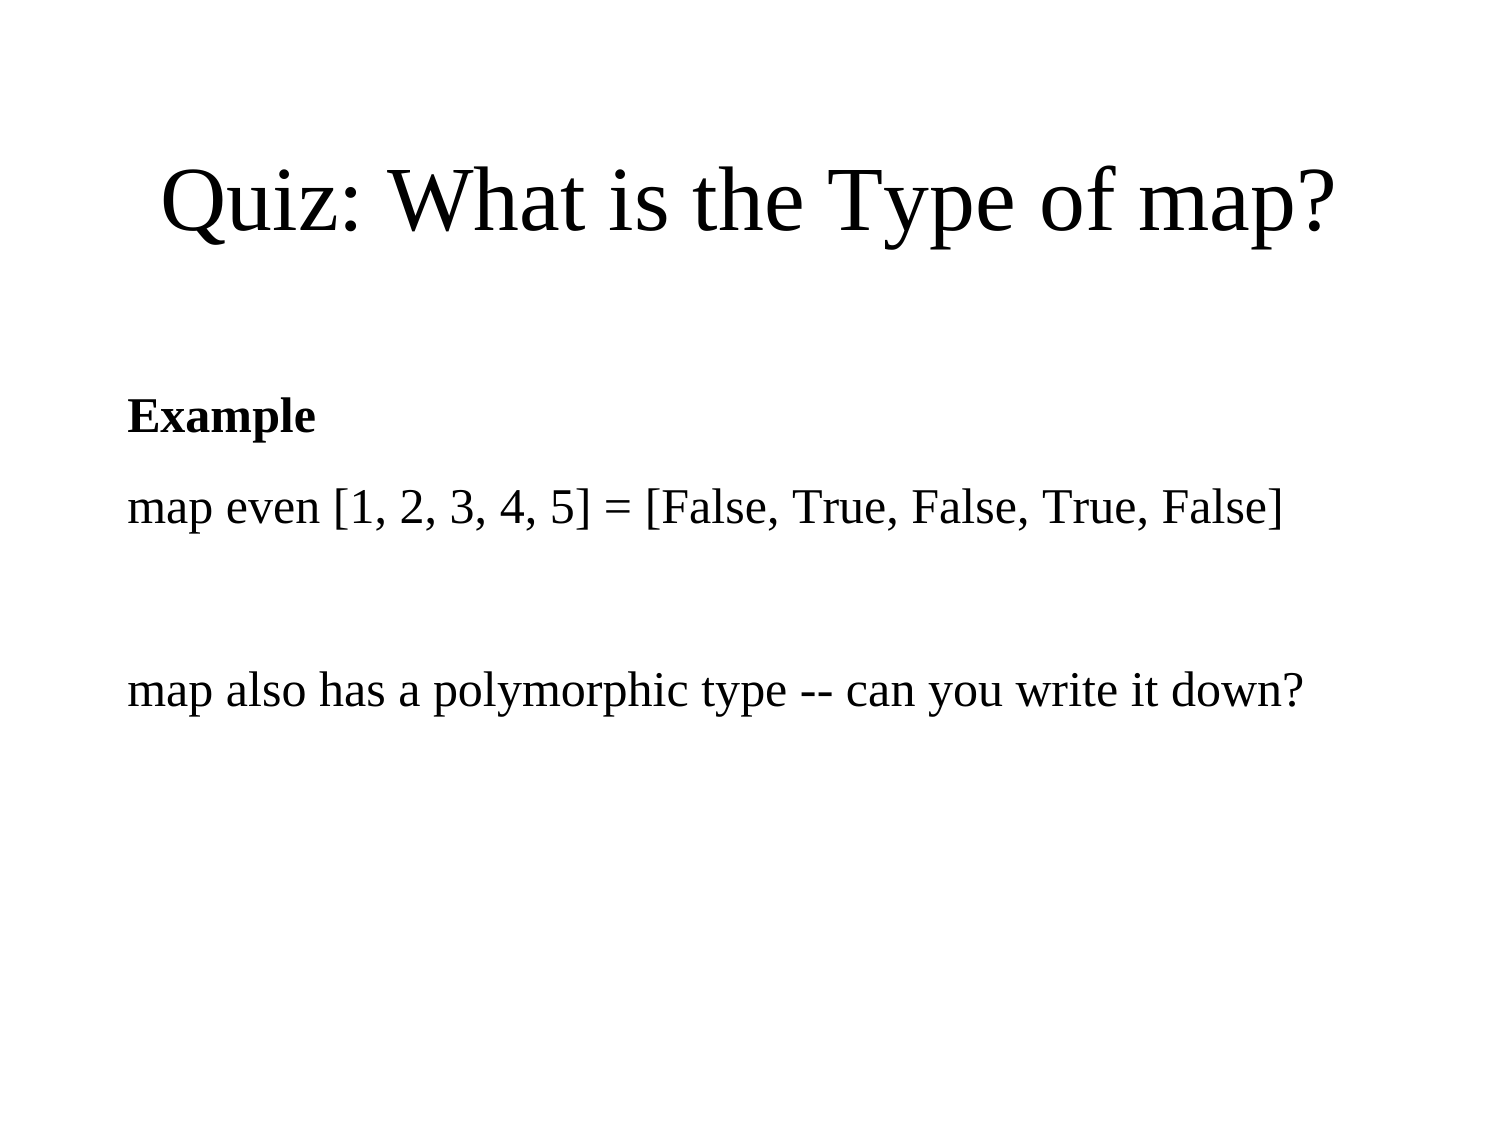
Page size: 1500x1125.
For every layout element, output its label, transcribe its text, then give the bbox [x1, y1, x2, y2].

title Quiz: What is the Type of map? [112, 99, 1388, 288]
text_box Example map even [1, 2, 3, 4, 5] = [False, True, False, True, False] map also has a polymorphic type -- can you write it down? [112, 375, 1376, 725]
